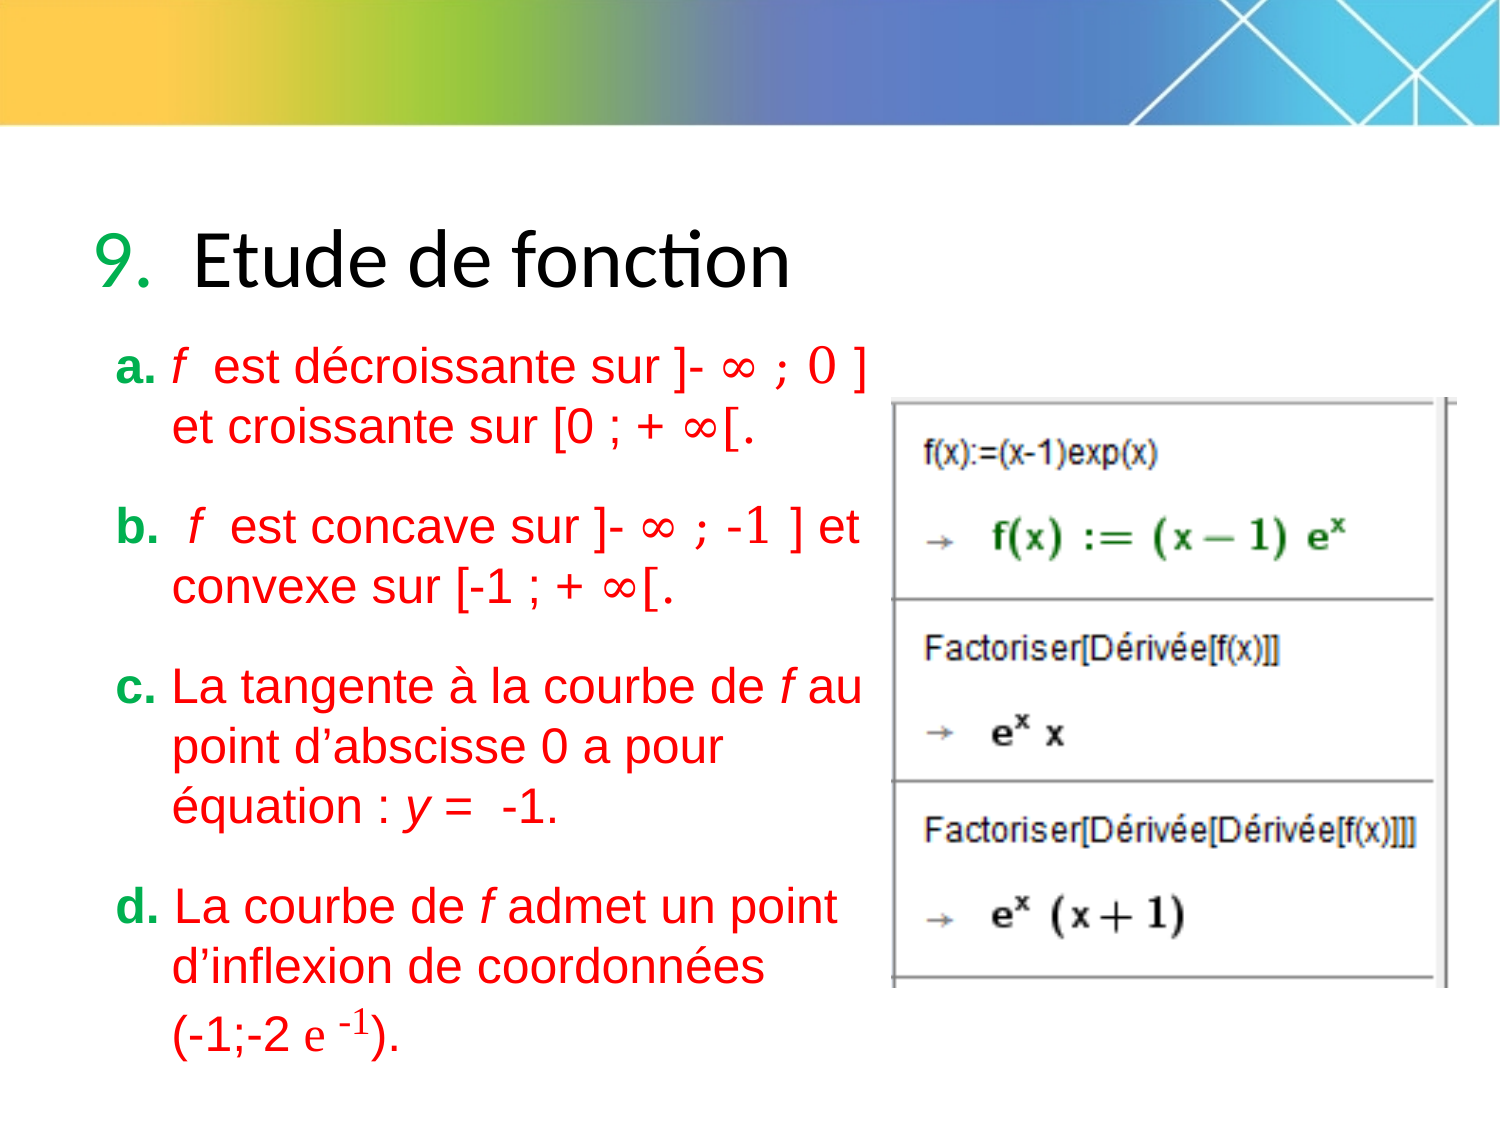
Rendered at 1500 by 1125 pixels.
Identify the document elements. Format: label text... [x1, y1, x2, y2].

picture [891, 397, 1457, 988]
title 9. Etude de fonction [76, 160, 1500, 347]
text_box a. f est décroissante sur ]- ∞ ; 0 ] et croissante sur [0 ; + ∞[. b. f est concave sur ]- ∞ ; -1 ] et convexe sur [-1 ; + ∞[. c. La tangente à la courbe de f au point d’abscisse 0 a pour équation : y = -1. d. La courbe de f admet un point d’inflexion de coordonnées (-1;-2 e -1). [100, 326, 892, 1069]
